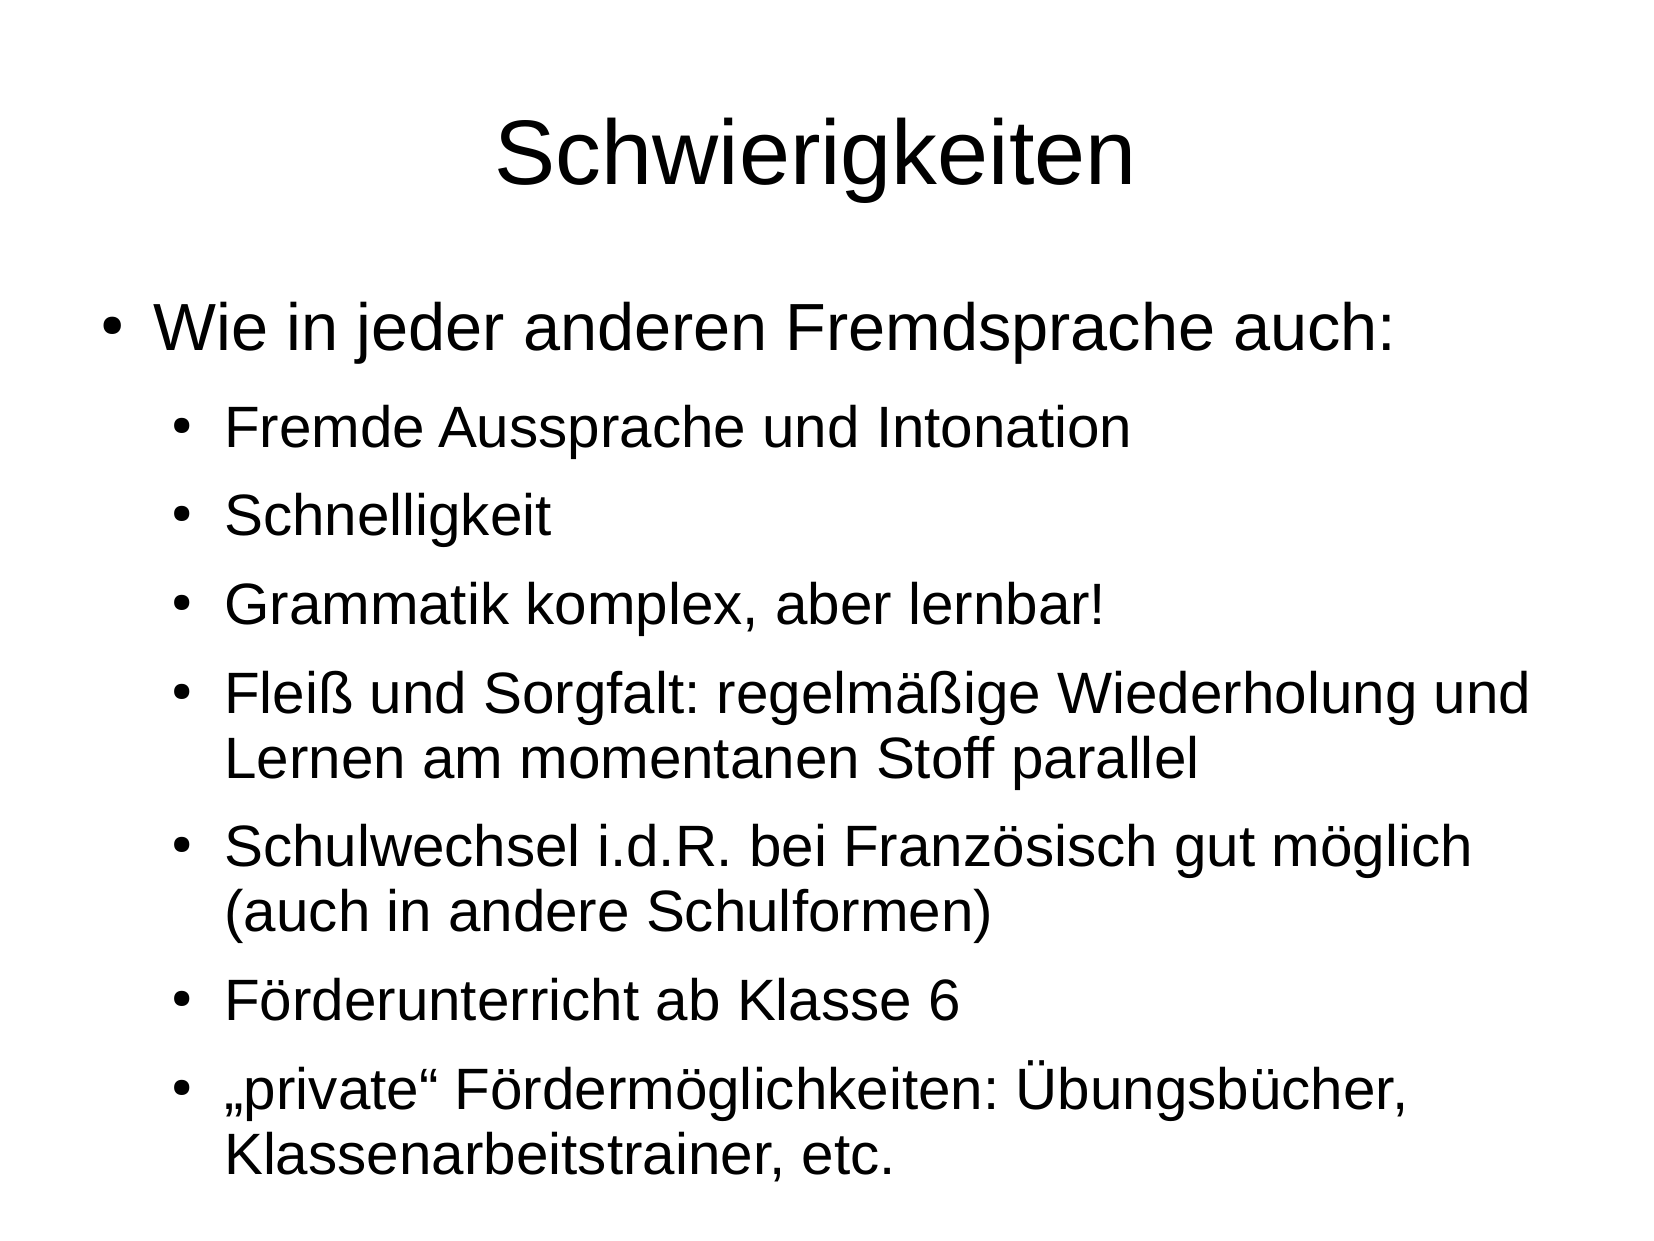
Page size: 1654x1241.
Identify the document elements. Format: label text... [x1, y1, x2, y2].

title Schwierigkeiten [82, 49, 1571, 257]
list Wie in jeder anderen Fremdsprache auch: Fremde Aussprache und Intonation Schnelligkeit Grammatik komplex, aber lernbar! Fleiß und Sorgfalt: regelmäßige Wiederholung und Lernen am momentanen Stoff parallel Schulwechsel i.d.R. bei Französisch gut möglich (auch in andere Schulformen) Förderunterricht ab Klasse 6 „private“ Fördermöglichkeiten: Übungsbücher, Klassenarbeitstrainer, etc. [82, 290, 1571, 1185]
